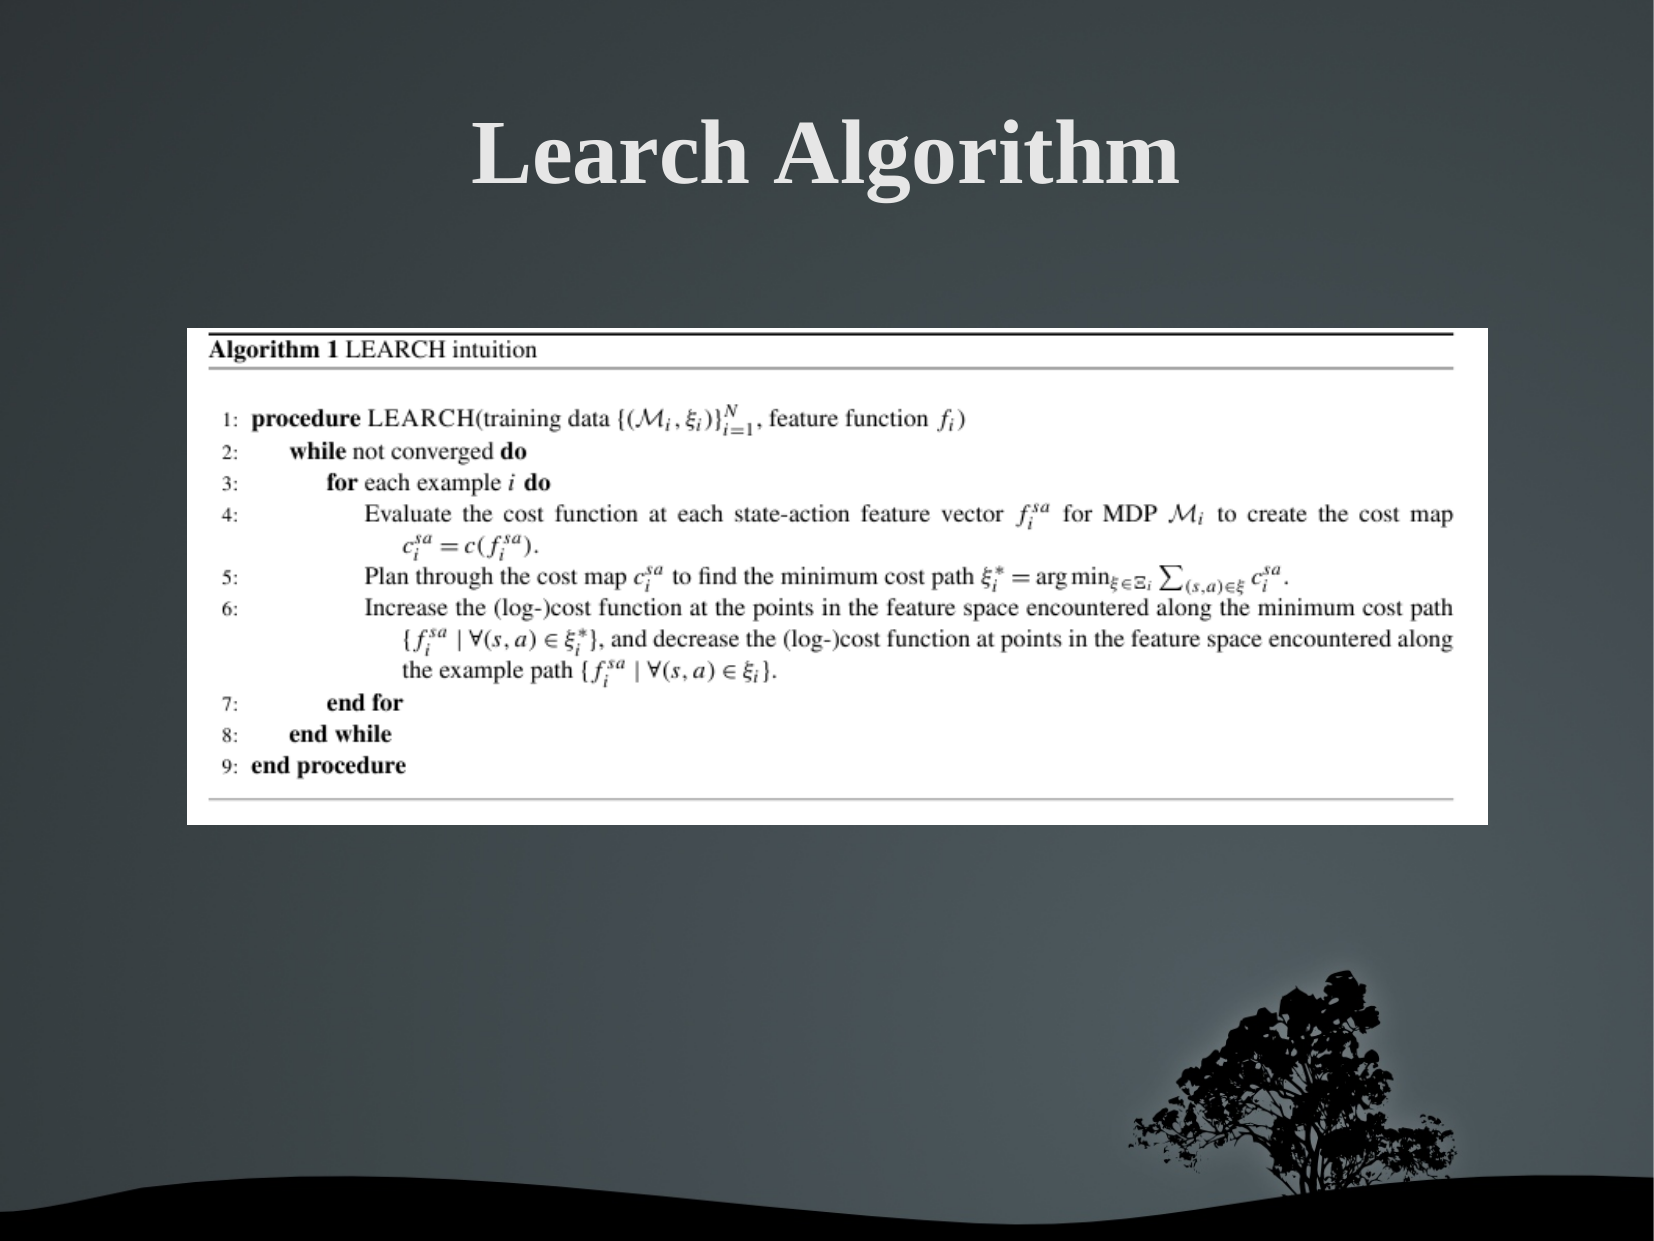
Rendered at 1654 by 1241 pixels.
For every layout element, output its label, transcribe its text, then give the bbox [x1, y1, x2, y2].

title Learch Algorithm [82, 56, 1571, 250]
picture [0, 0, 1654, 1241]
